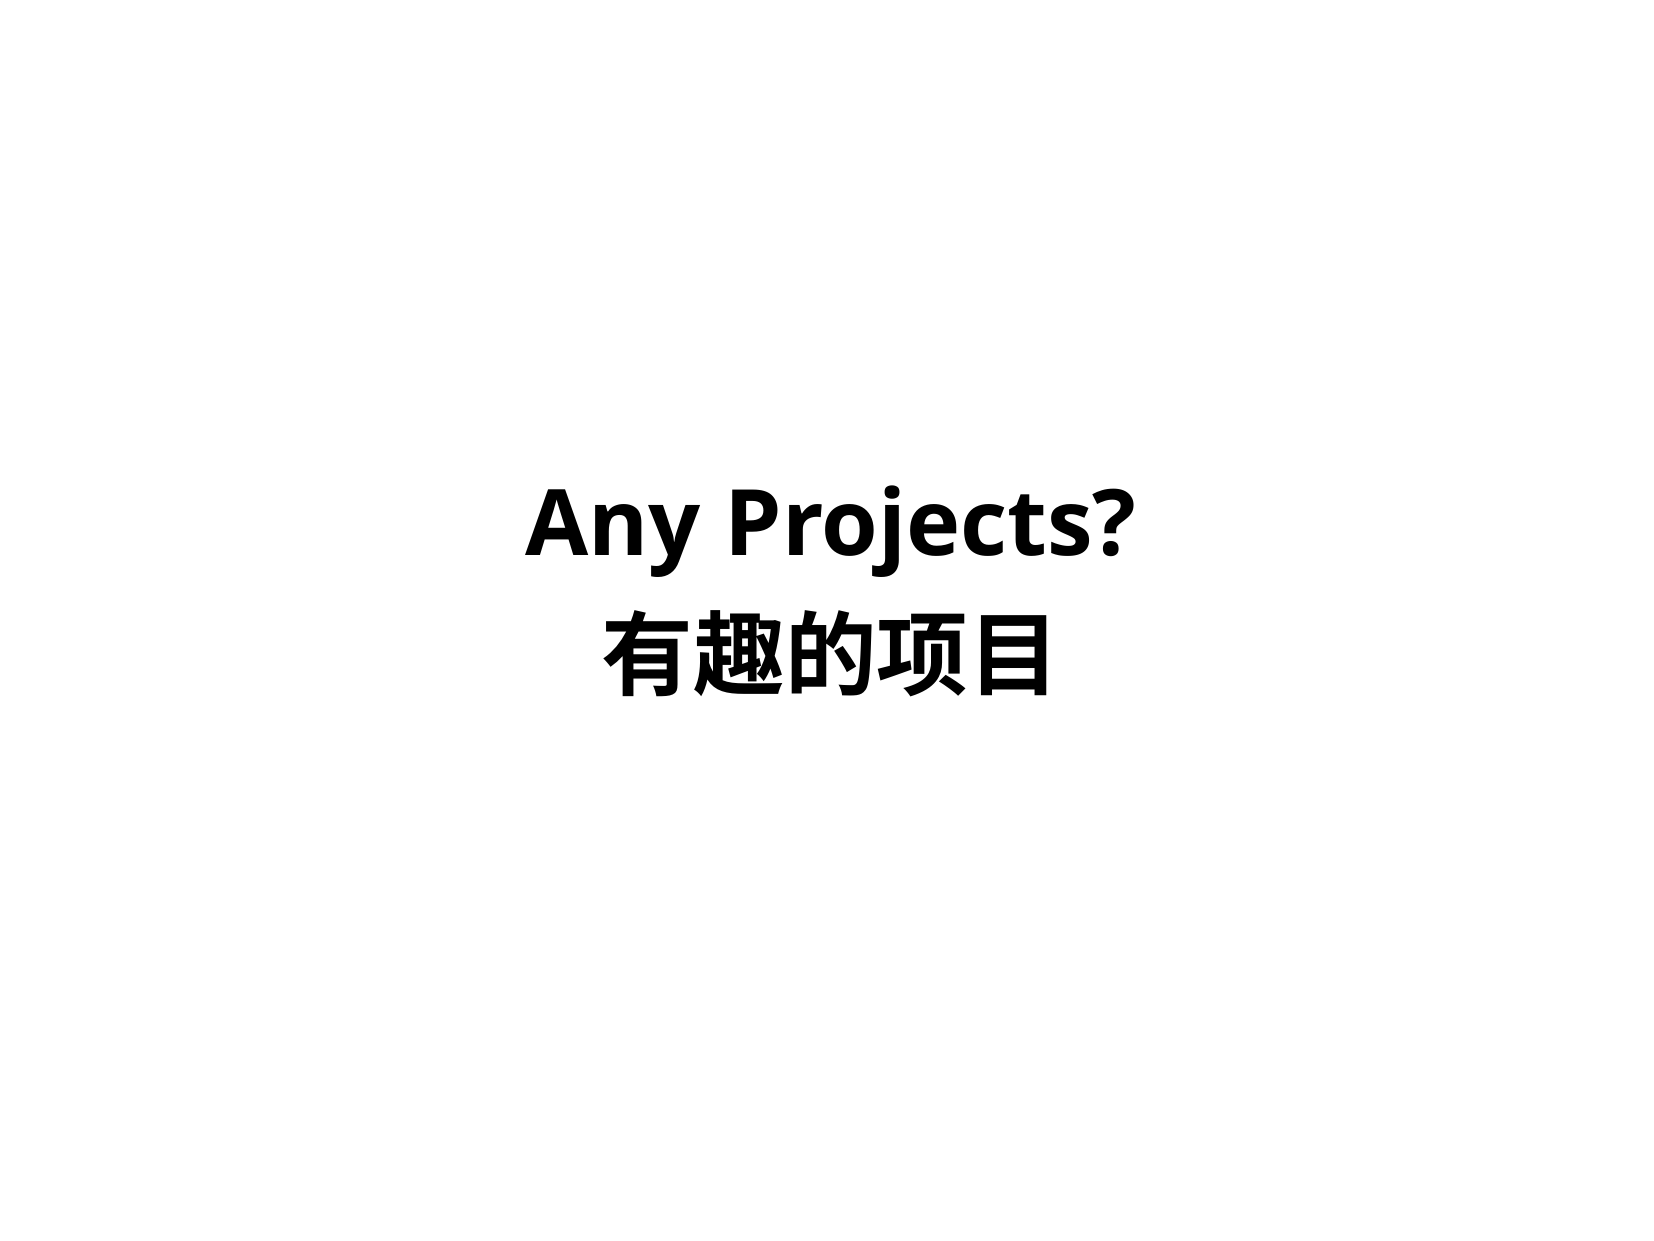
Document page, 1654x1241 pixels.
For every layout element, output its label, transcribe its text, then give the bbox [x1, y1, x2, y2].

title Any Projects? 有趣的项目 [87, 450, 1576, 723]
